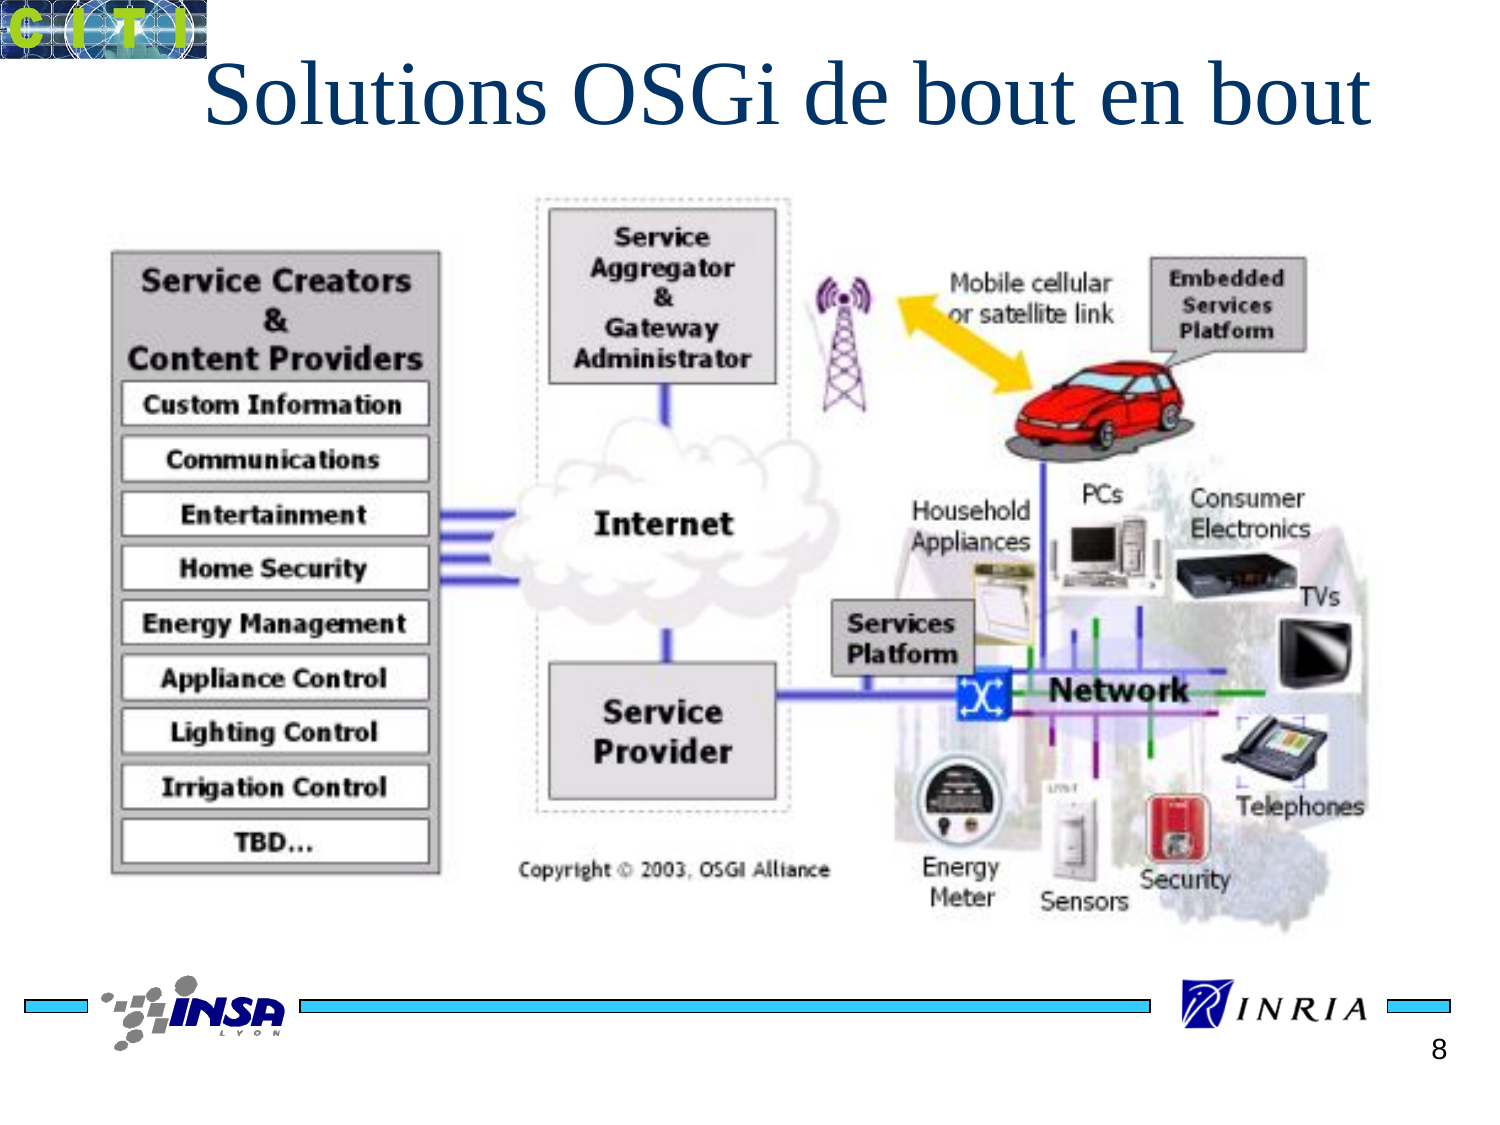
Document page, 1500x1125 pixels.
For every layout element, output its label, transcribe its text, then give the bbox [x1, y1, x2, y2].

picture [0, 0, 187, 59]
title Solutions OSGi de bout en bout [187, 0, 1463, 188]
picture [87, 174, 1426, 961]
picture [1175, 977, 1375, 1032]
